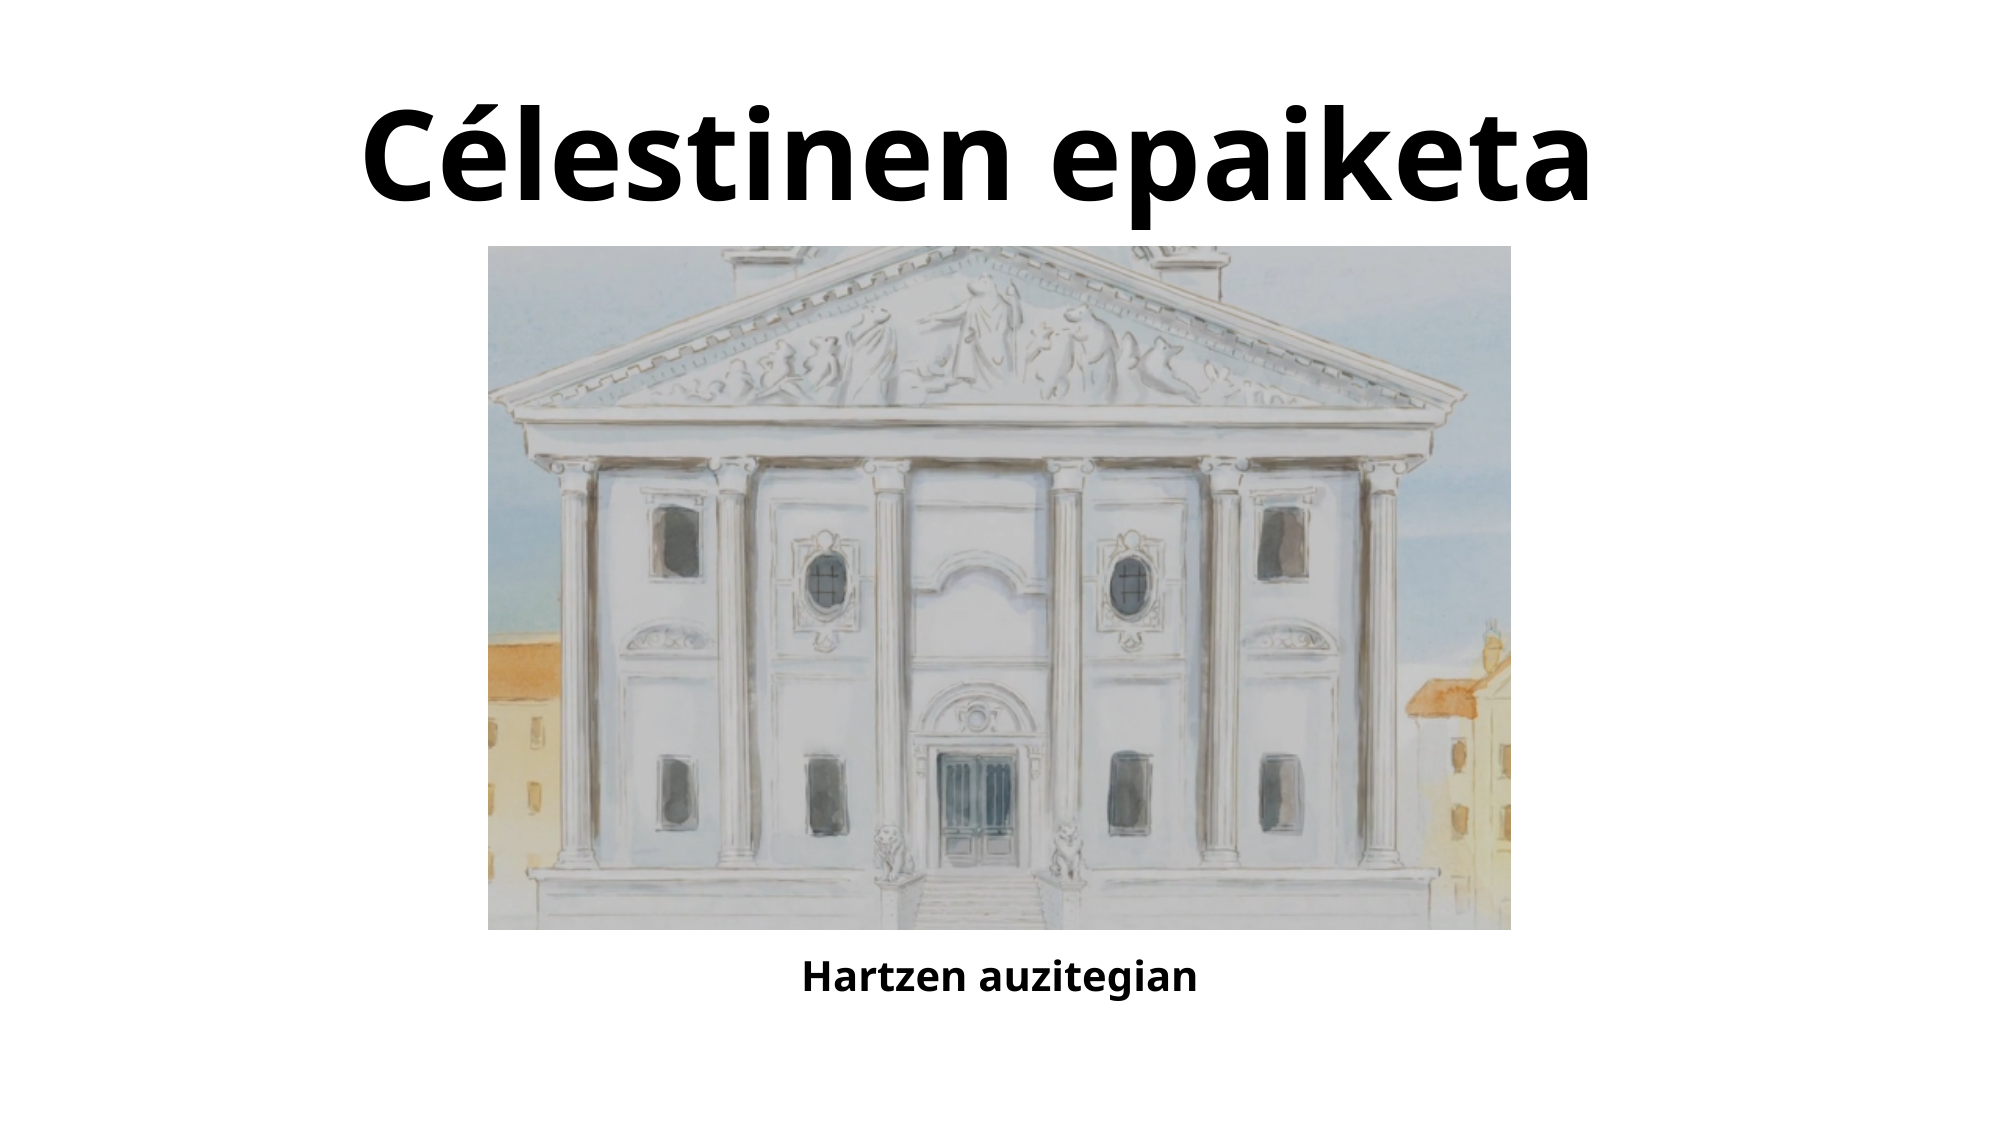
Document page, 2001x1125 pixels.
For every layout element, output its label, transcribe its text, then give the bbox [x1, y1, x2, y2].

title Célestinen epaiketa [228, 81, 1729, 235]
picture [488, 246, 1511, 930]
text_box Hartzen auzitegian [766, 942, 1234, 1008]
